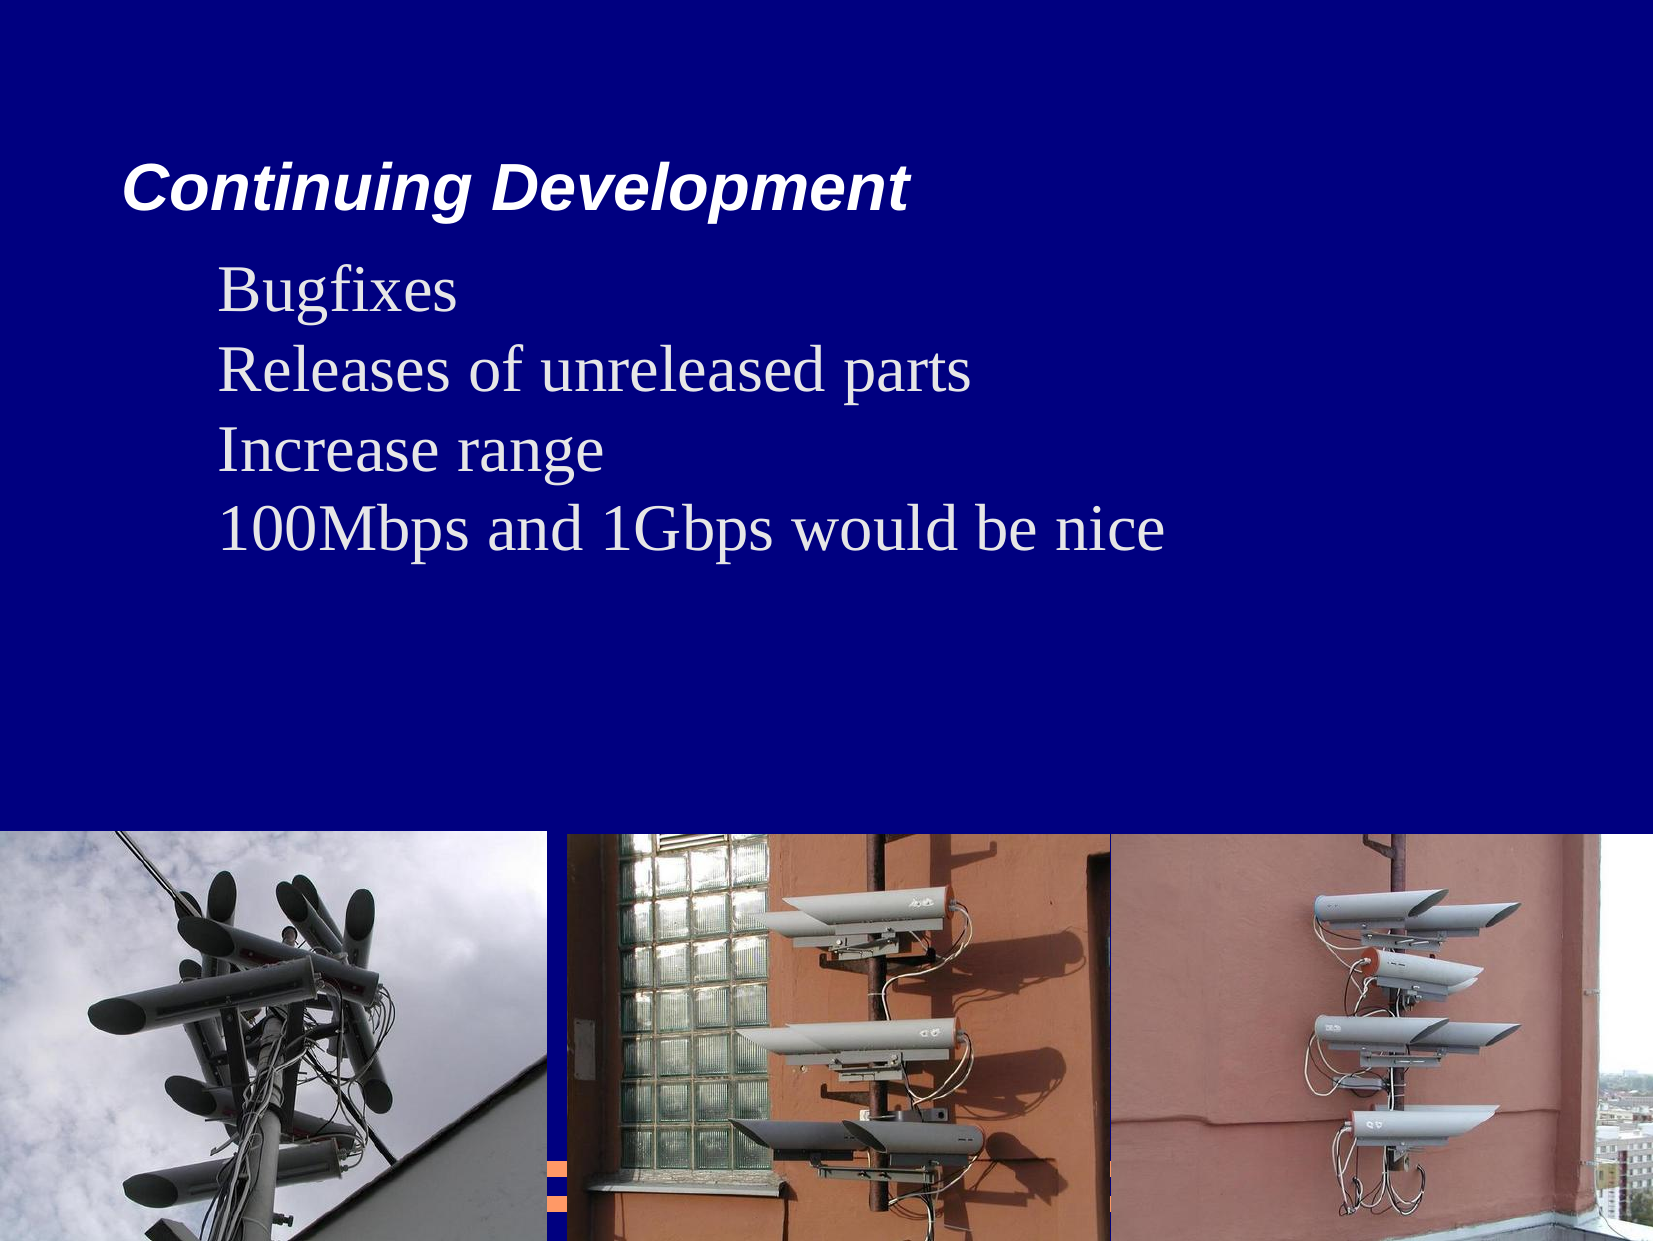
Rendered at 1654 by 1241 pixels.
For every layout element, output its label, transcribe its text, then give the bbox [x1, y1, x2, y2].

picture [0, 831, 547, 1241]
list Bugfixes Releases of unreleased parts Increase range 100Mbps and 1Gbps would be nice [200, 245, 1639, 1056]
title Continuing Development [121, 80, 1533, 288]
picture [567, 834, 1110, 1241]
picture [1111, 834, 1653, 1241]
